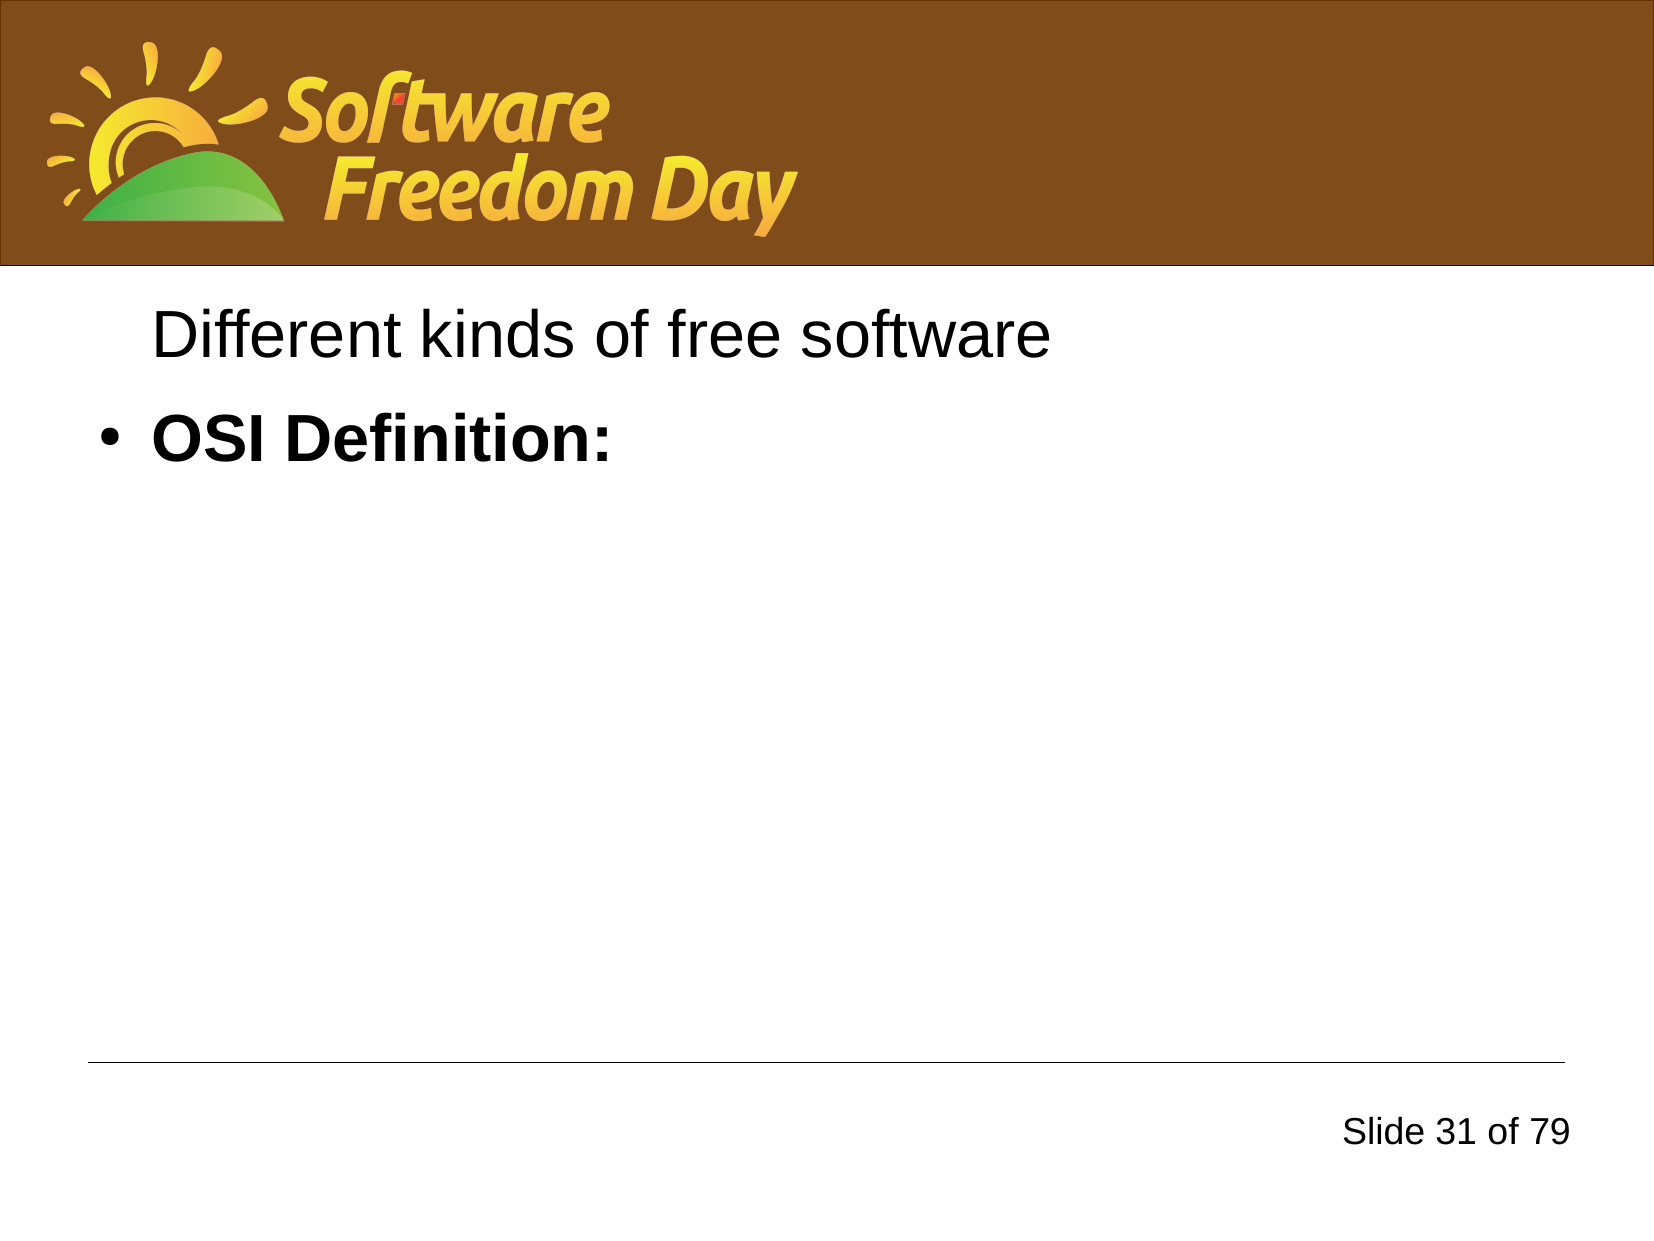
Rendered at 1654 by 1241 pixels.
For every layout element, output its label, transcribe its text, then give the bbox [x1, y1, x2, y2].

picture [47, 42, 798, 237]
list Different kinds of free software OSI Definition: [80, 297, 1569, 1017]
